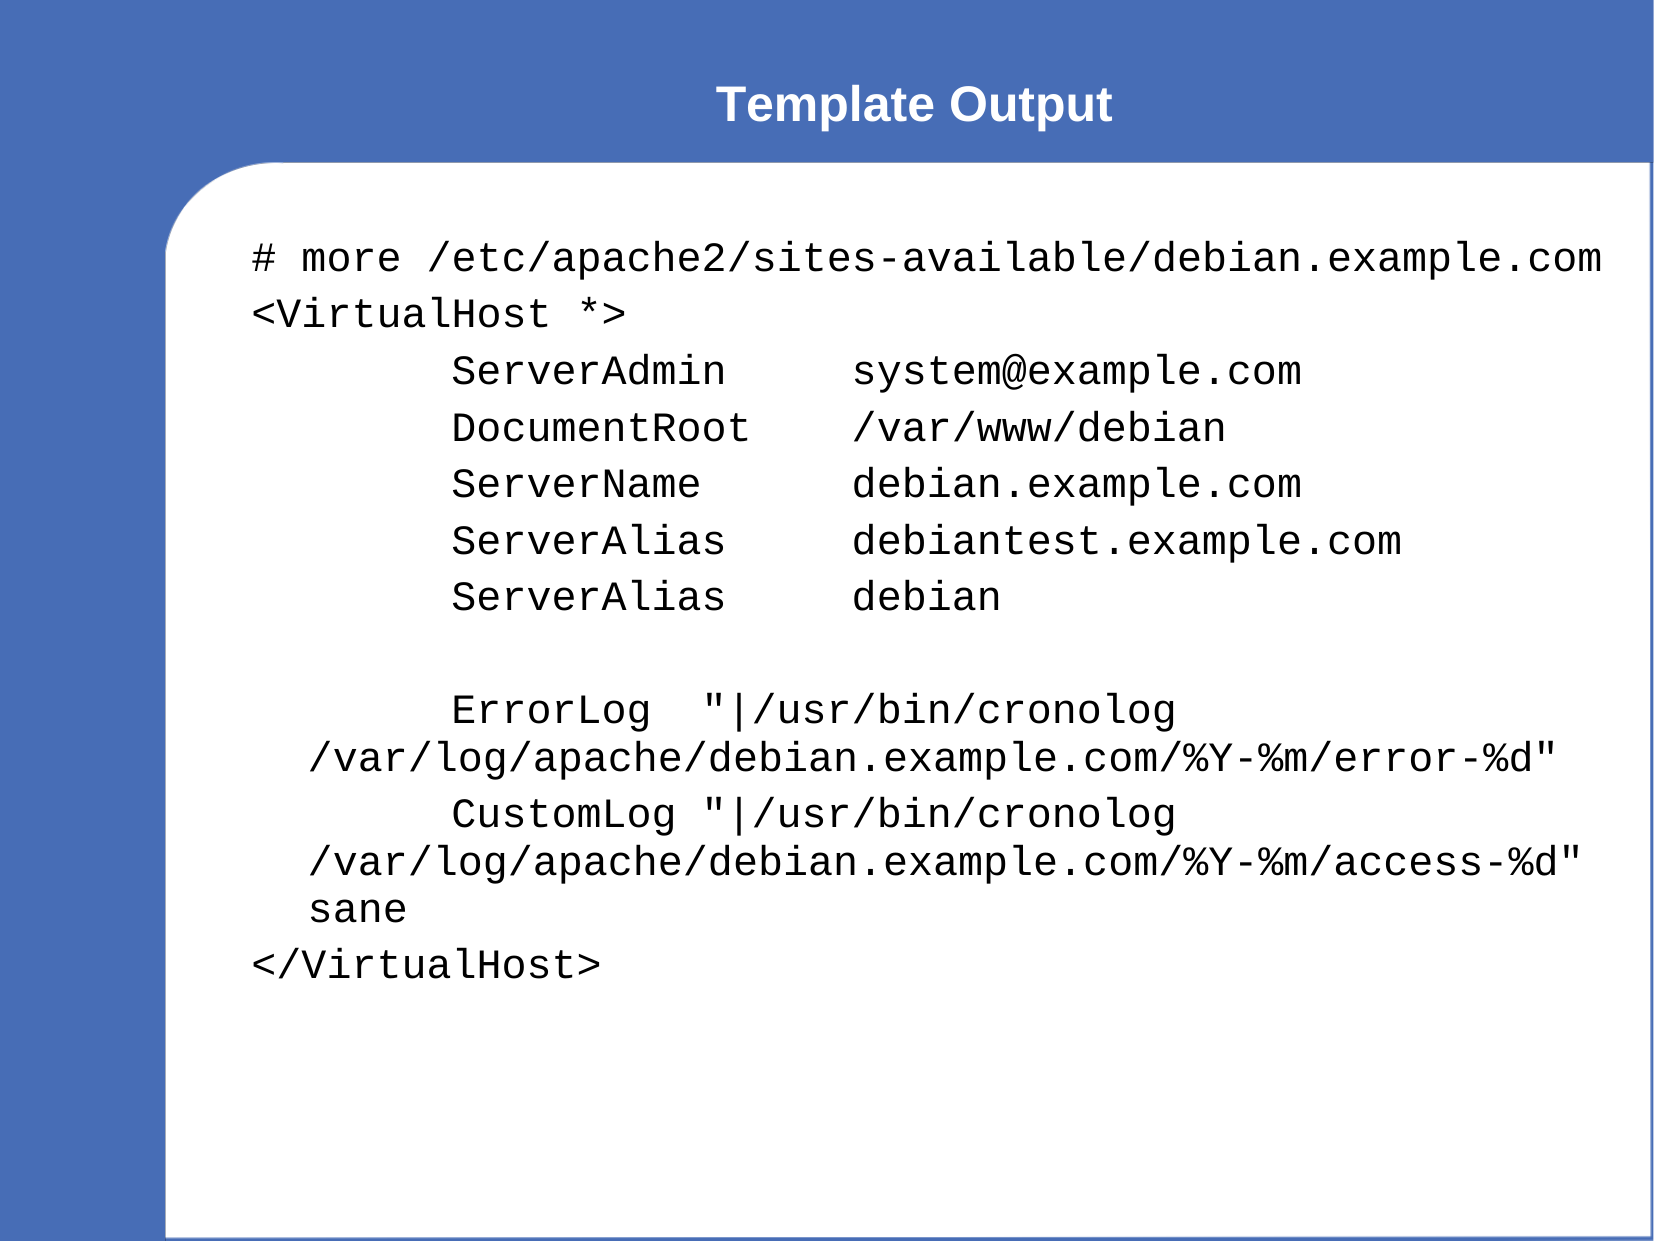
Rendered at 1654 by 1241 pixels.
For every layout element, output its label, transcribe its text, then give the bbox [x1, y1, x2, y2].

picture [0, 0, 1654, 1241]
title Template Output [234, 27, 1595, 181]
list # more /etc/apache2/sites-available/debian.example.com <VirtualHost *> ServerAdmin system@example.com DocumentRoot /var/www/debian ServerName debian.example.com ServerAlias debiantest.example.com ServerAlias debian ErrorLog "|/usr/bin/cronolog /var/log/apache/debian.example.com/%Y-%m/error-%d" CustomLog "|/usr/bin/cronolog /var/log/apache/debian.example.com/%Y-%m/access-%d" sane </VirtualHost> [251, 236, 1613, 1231]
